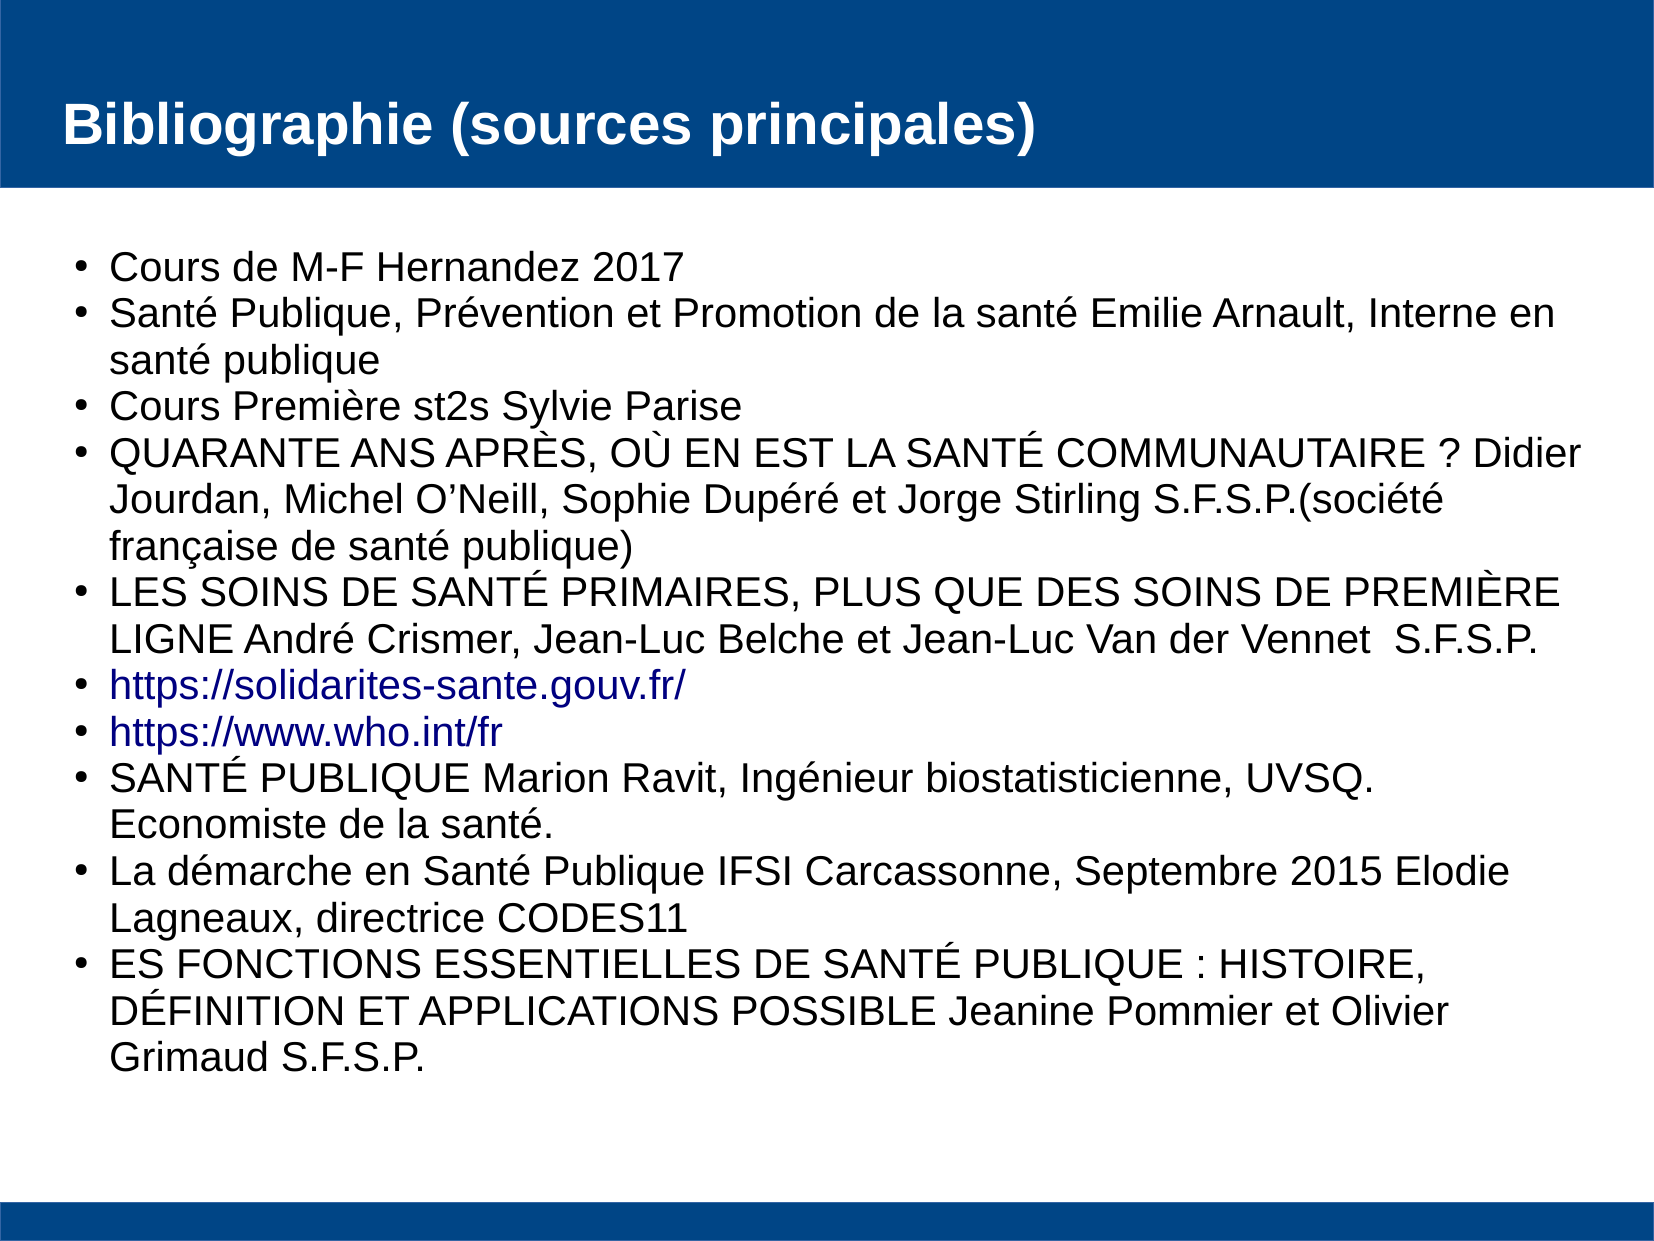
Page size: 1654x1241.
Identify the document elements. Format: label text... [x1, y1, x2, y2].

text_box Cours de M-F Hernandez 2017 Santé Publique, Prévention et Promotion de la santé Emilie Arnault, Interne en santé publique Cours Première st2s Sylvie Parise QUARANTE ANS APRÈS, OÙ EN EST LA SANTÉ COMMUNAUTAIRE ? Didier Jourdan, Michel O’Neill, Sophie Dupéré et Jorge Stirling S.F.S.P.(société française de santé publique) LES SOINS DE SANTÉ PRIMAIRES, PLUS QUE DES SOINS DE PREMIÈRE LIGNE André Crismer, Jean-Luc Belche et Jean-Luc Van der Vennet S.F.S.P. https://solidarites-sante.gouv.fr/ https://www.who.int/fr SANTÉ PUBLIQUE Marion Ravit, Ingénieur biostatisticienne, UVSQ. Economiste de la santé. La démarche en Santé Publique IFSI Carcassonne, Septembre 2015 Elodie Lagneaux, directrice CODES11 ES FONCTIONS ESSENTIELLES DE SANTÉ PUBLIQUE : HISTOIRE, DÉFINITION ET APPLICATIONS POSSIBLE Jeanine Pommier et Olivier Grimaud S.F.S.P. [59, 236, 1607, 1241]
text_box Bibliographie (sources principales) [47, 84, 1489, 165]
